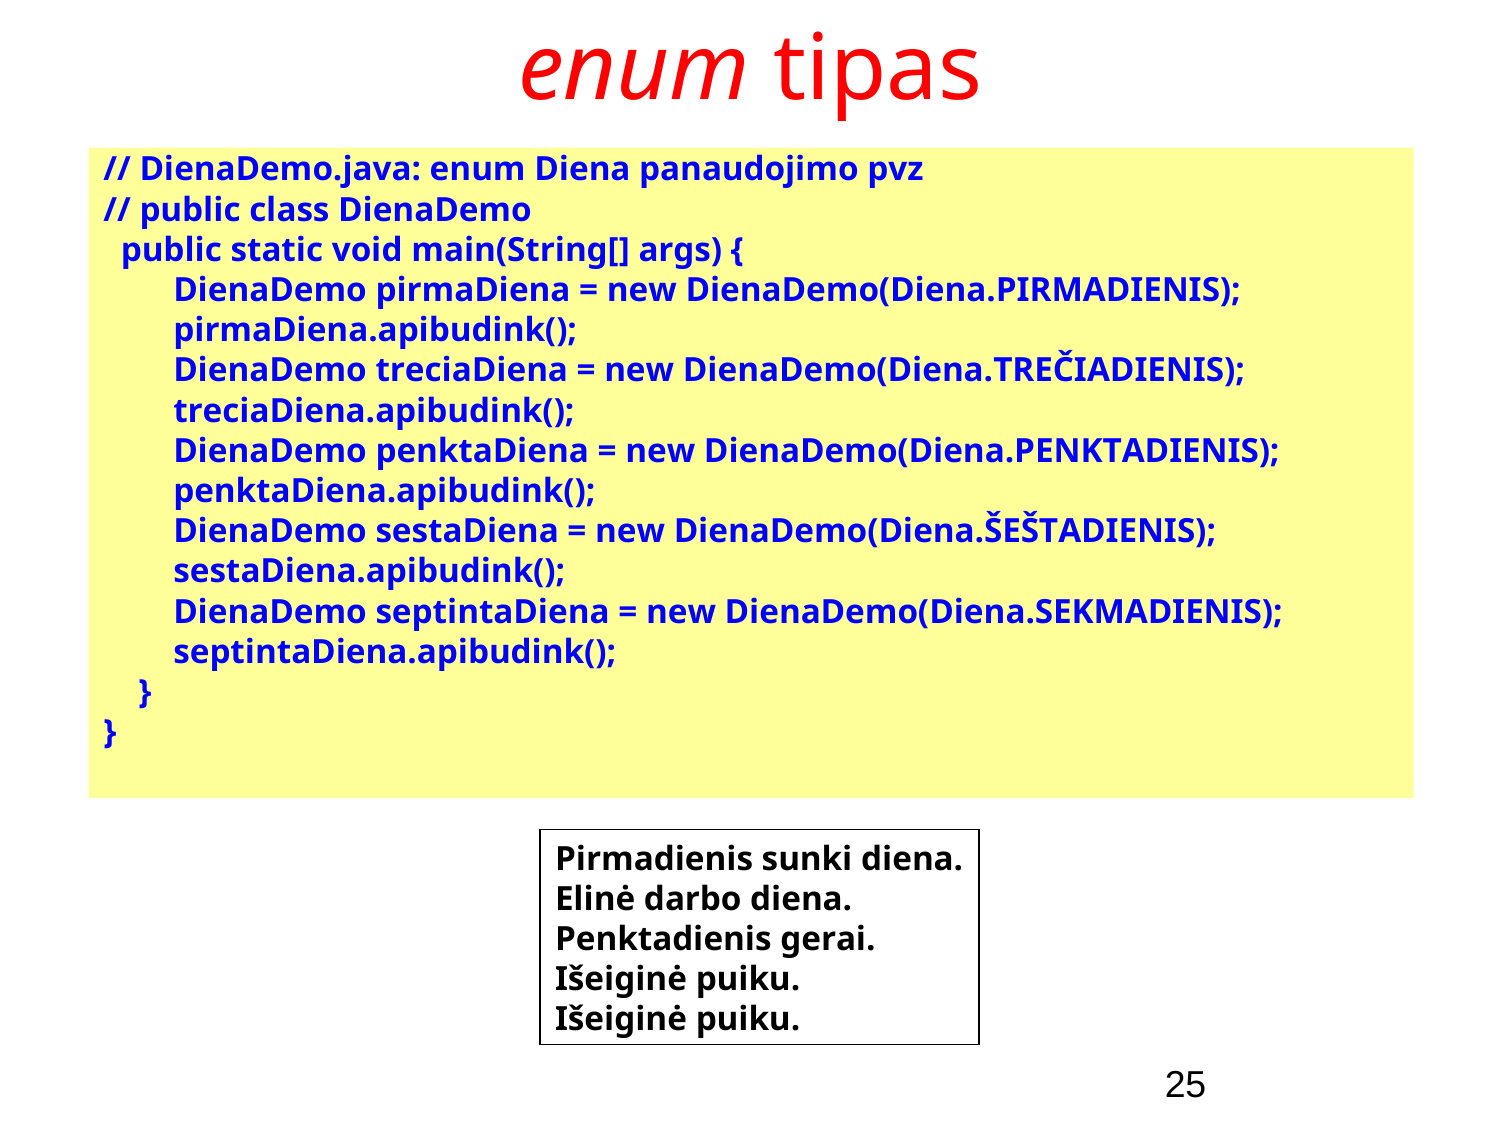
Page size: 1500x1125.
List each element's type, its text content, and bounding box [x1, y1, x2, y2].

list // DienaDemo.java: enum Diena panaudojimo pvz // public class DienaDemo public static void main(String[] args) { DienaDemo pirmaDiena = new DienaDemo(Diena.PIRMADIENIS); pirmaDiena.apibudink(); DienaDemo treciaDiena = new DienaDemo(Diena.TREČIADIENIS); treciaDiena.apibudink(); DienaDemo penktaDiena = new DienaDemo(Diena.PENKTADIENIS); penktaDiena.apibudink(); DienaDemo sestaDiena = new DienaDemo(Diena.ŠEŠTADIENIS); sestaDiena.apibudink(); DienaDemo septintaDiena = new DienaDemo(Diena.SEKMADIENIS); septintaDiena.apibudink(); } } [88, 147, 1414, 799]
title enum tipas [29, 0, 1472, 127]
text_box Pirmadienis sunki diena. Elinė darbo diena. Penktadienis gerai. Išeiginė puiku. Išeiginė puiku. [540, 829, 979, 1045]
